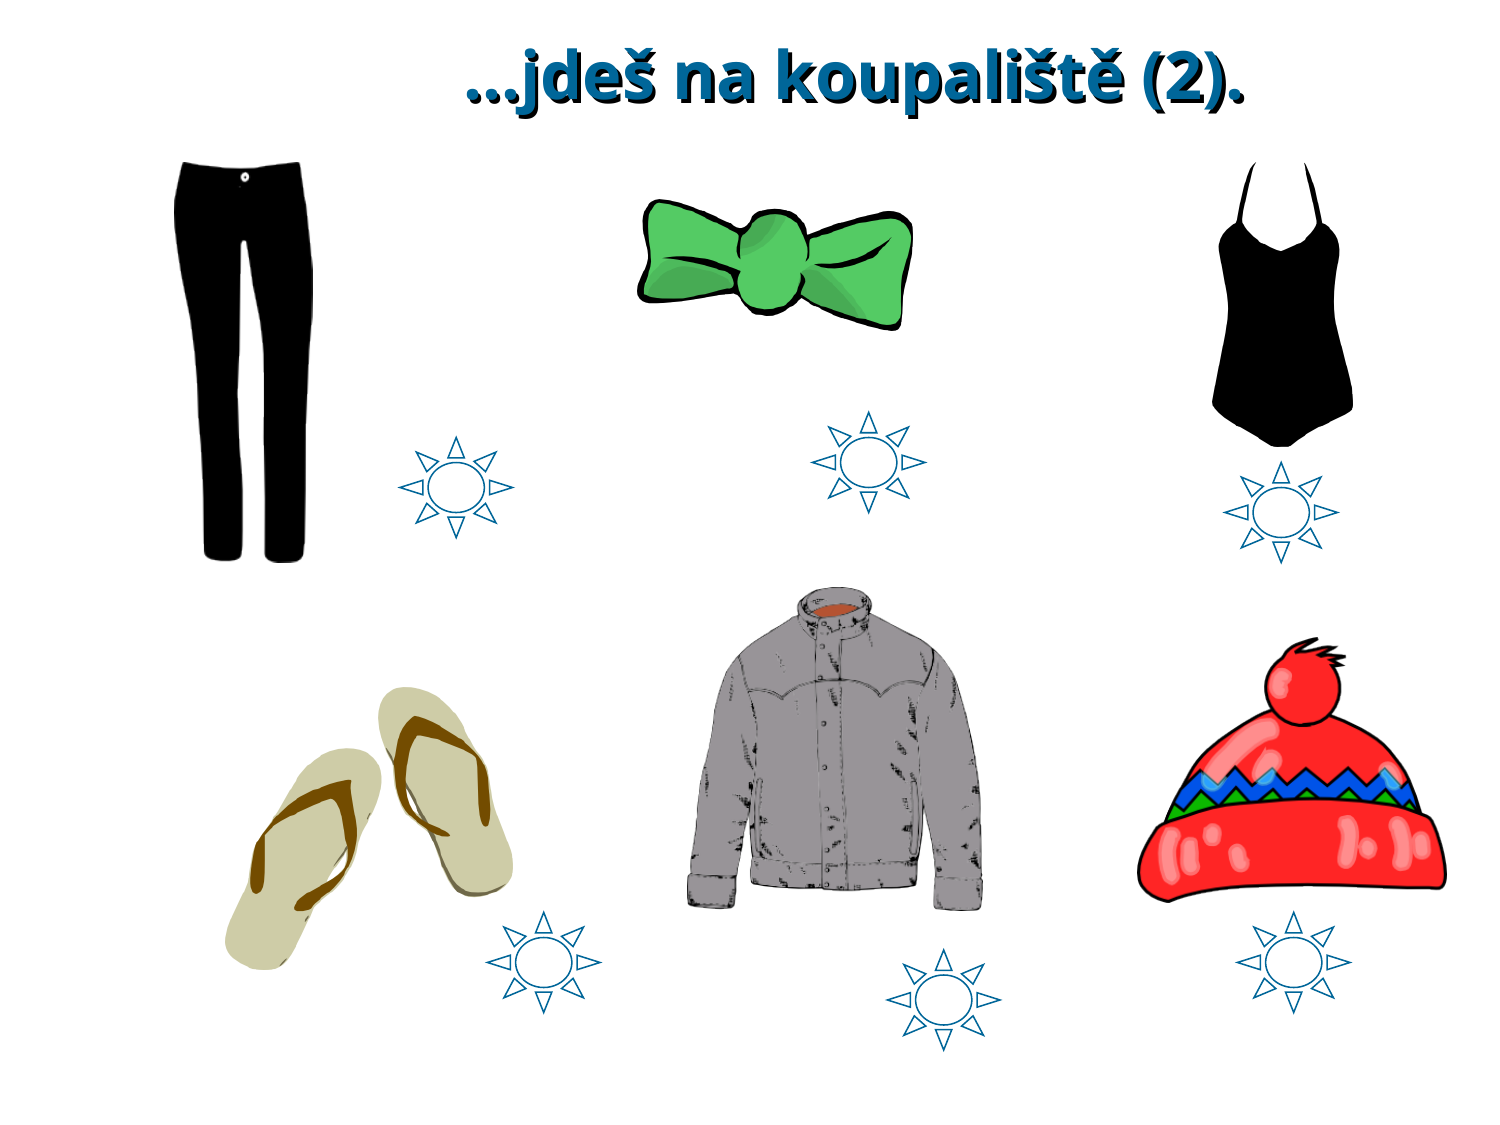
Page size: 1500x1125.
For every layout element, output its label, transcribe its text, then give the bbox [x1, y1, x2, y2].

picture [637, 199, 913, 332]
text_box [1273, 462, 1290, 483]
picture [687, 587, 983, 911]
text_box [474, 452, 496, 472]
text_box [1285, 992, 1302, 1013]
text_box [503, 978, 526, 998]
text_box [840, 437, 897, 488]
text_box [561, 978, 584, 998]
text_box [935, 1029, 952, 1051]
text_box [515, 937, 572, 988]
text_box [448, 437, 465, 458]
text_box [1299, 528, 1321, 548]
text_box [1311, 927, 1334, 947]
text_box [886, 478, 909, 498]
text_box [828, 478, 851, 498]
text_box [428, 462, 485, 513]
text_box [1273, 542, 1290, 563]
text_box [1253, 487, 1310, 538]
text_box [1314, 505, 1338, 520]
text_box …jdeš na koupaliště (2). [208, 24, 1500, 138]
text_box [448, 517, 465, 538]
picture [1137, 637, 1447, 903]
text_box [416, 503, 439, 523]
text_box [1253, 927, 1276, 947]
text_box [513, 930, 526, 947]
text_box [1327, 955, 1351, 970]
text_box [812, 455, 836, 470]
text_box [1237, 955, 1261, 970]
text_box [1224, 505, 1248, 520]
text_box [1253, 978, 1276, 998]
text_box [935, 949, 952, 971]
text_box [535, 912, 552, 933]
text_box [535, 992, 552, 1013]
text_box [961, 964, 984, 985]
text_box [961, 1015, 984, 1036]
text_box [474, 503, 496, 523]
text_box [902, 455, 925, 470]
picture [1212, 162, 1353, 447]
text_box [887, 992, 911, 1008]
picture [493, 958, 509, 967]
text_box [860, 412, 877, 433]
text_box [915, 975, 972, 1026]
text_box [416, 452, 439, 472]
text_box [489, 480, 513, 495]
text_box [828, 427, 851, 447]
text_box [886, 427, 909, 447]
text_box [1265, 937, 1322, 988]
text_box [1311, 978, 1334, 998]
text_box [860, 492, 877, 513]
text_box [903, 1015, 926, 1036]
text_box [577, 955, 601, 970]
text_box [903, 964, 926, 985]
picture [174, 162, 313, 563]
text_box [561, 927, 584, 947]
picture [508, 931, 513, 939]
text_box [977, 992, 1000, 1008]
picture [225, 687, 513, 970]
text_box [399, 480, 423, 495]
text_box [1299, 477, 1321, 497]
text_box [1241, 528, 1264, 548]
text_box [1241, 477, 1264, 497]
text_box [1285, 912, 1302, 933]
